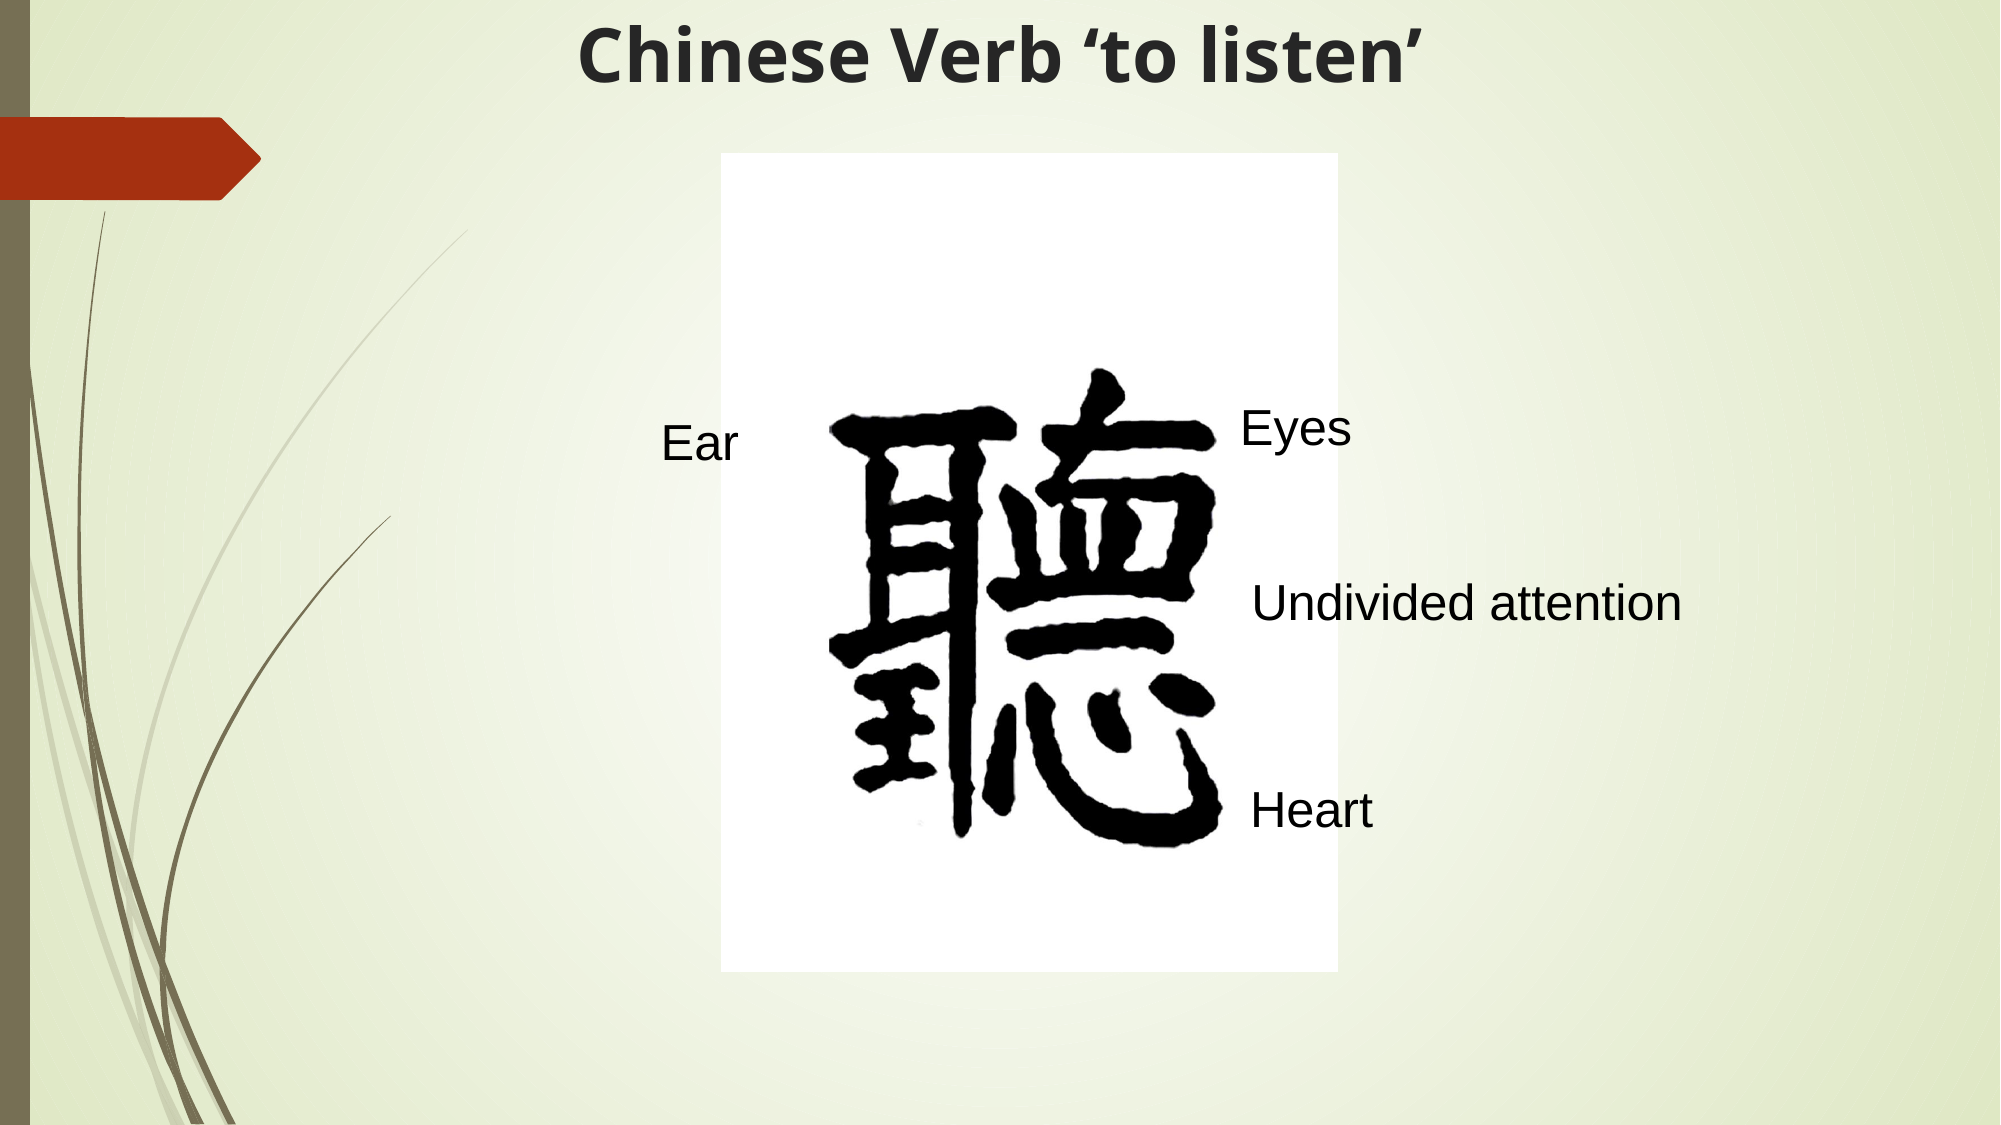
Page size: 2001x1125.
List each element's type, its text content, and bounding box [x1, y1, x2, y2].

text_box Ear [645, 402, 784, 479]
picture [721, 153, 1338, 972]
text_box Eyes [1225, 387, 1370, 464]
title Chinese Verb ‘to listen’ [362, 0, 1638, 107]
text_box Heart [1234, 768, 1391, 846]
text_box Undivided attention [1236, 562, 1704, 639]
